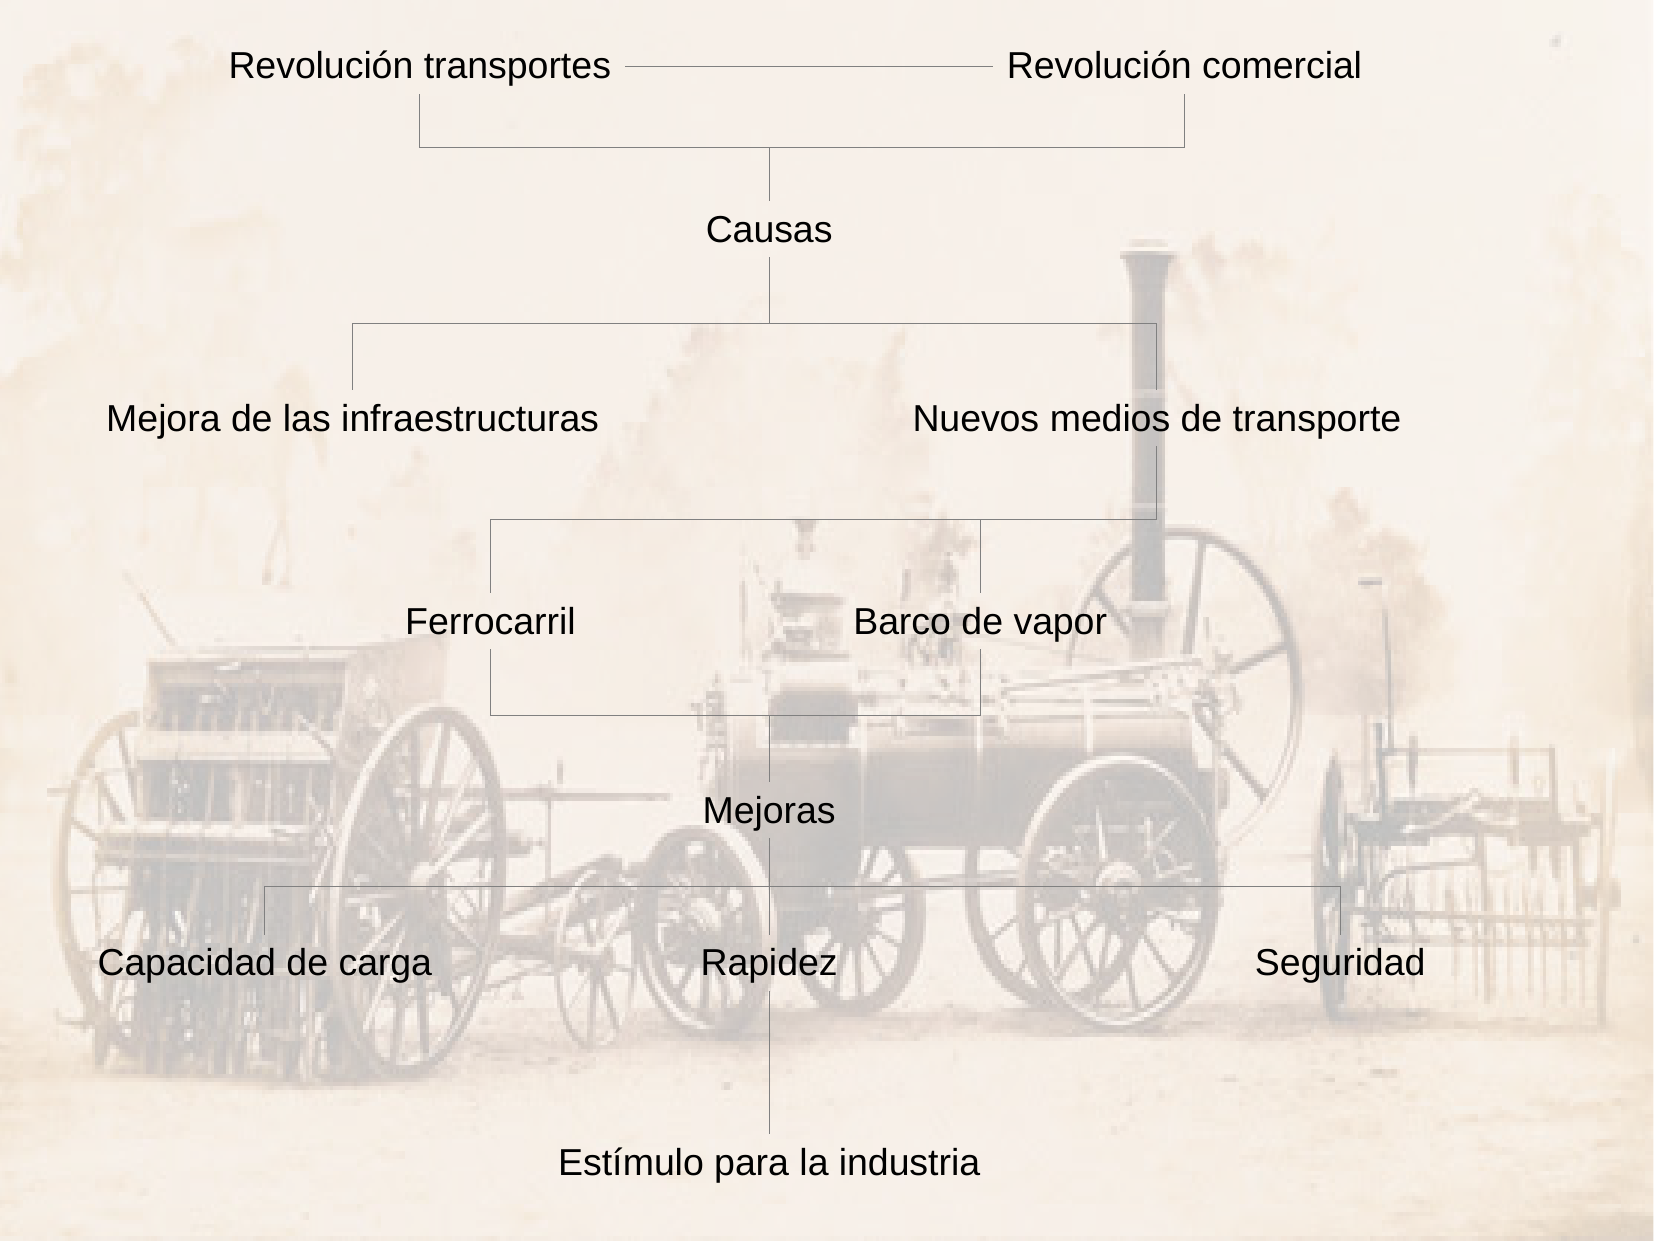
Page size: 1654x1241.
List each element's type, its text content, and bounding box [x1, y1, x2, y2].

text_box Nuevos medios de transporte [897, 389, 1417, 447]
text_box Causas [691, 200, 848, 258]
text_box Rapidez [685, 934, 853, 992]
text_box Estímulo para la industria [543, 1133, 996, 1191]
text_box Revolución transportes [213, 37, 626, 95]
picture [0, 0, 1654, 1241]
text_box Seguridad [1240, 934, 1441, 992]
text_box Revolución comercial [992, 37, 1378, 95]
text_box Capacidad de carga [82, 934, 447, 992]
text_box Mejoras [687, 781, 851, 839]
text_box Mejora de las infraestructuras [91, 389, 615, 447]
text_box Ferrocarril [390, 592, 591, 650]
text_box Barco de vapor [838, 592, 1122, 650]
